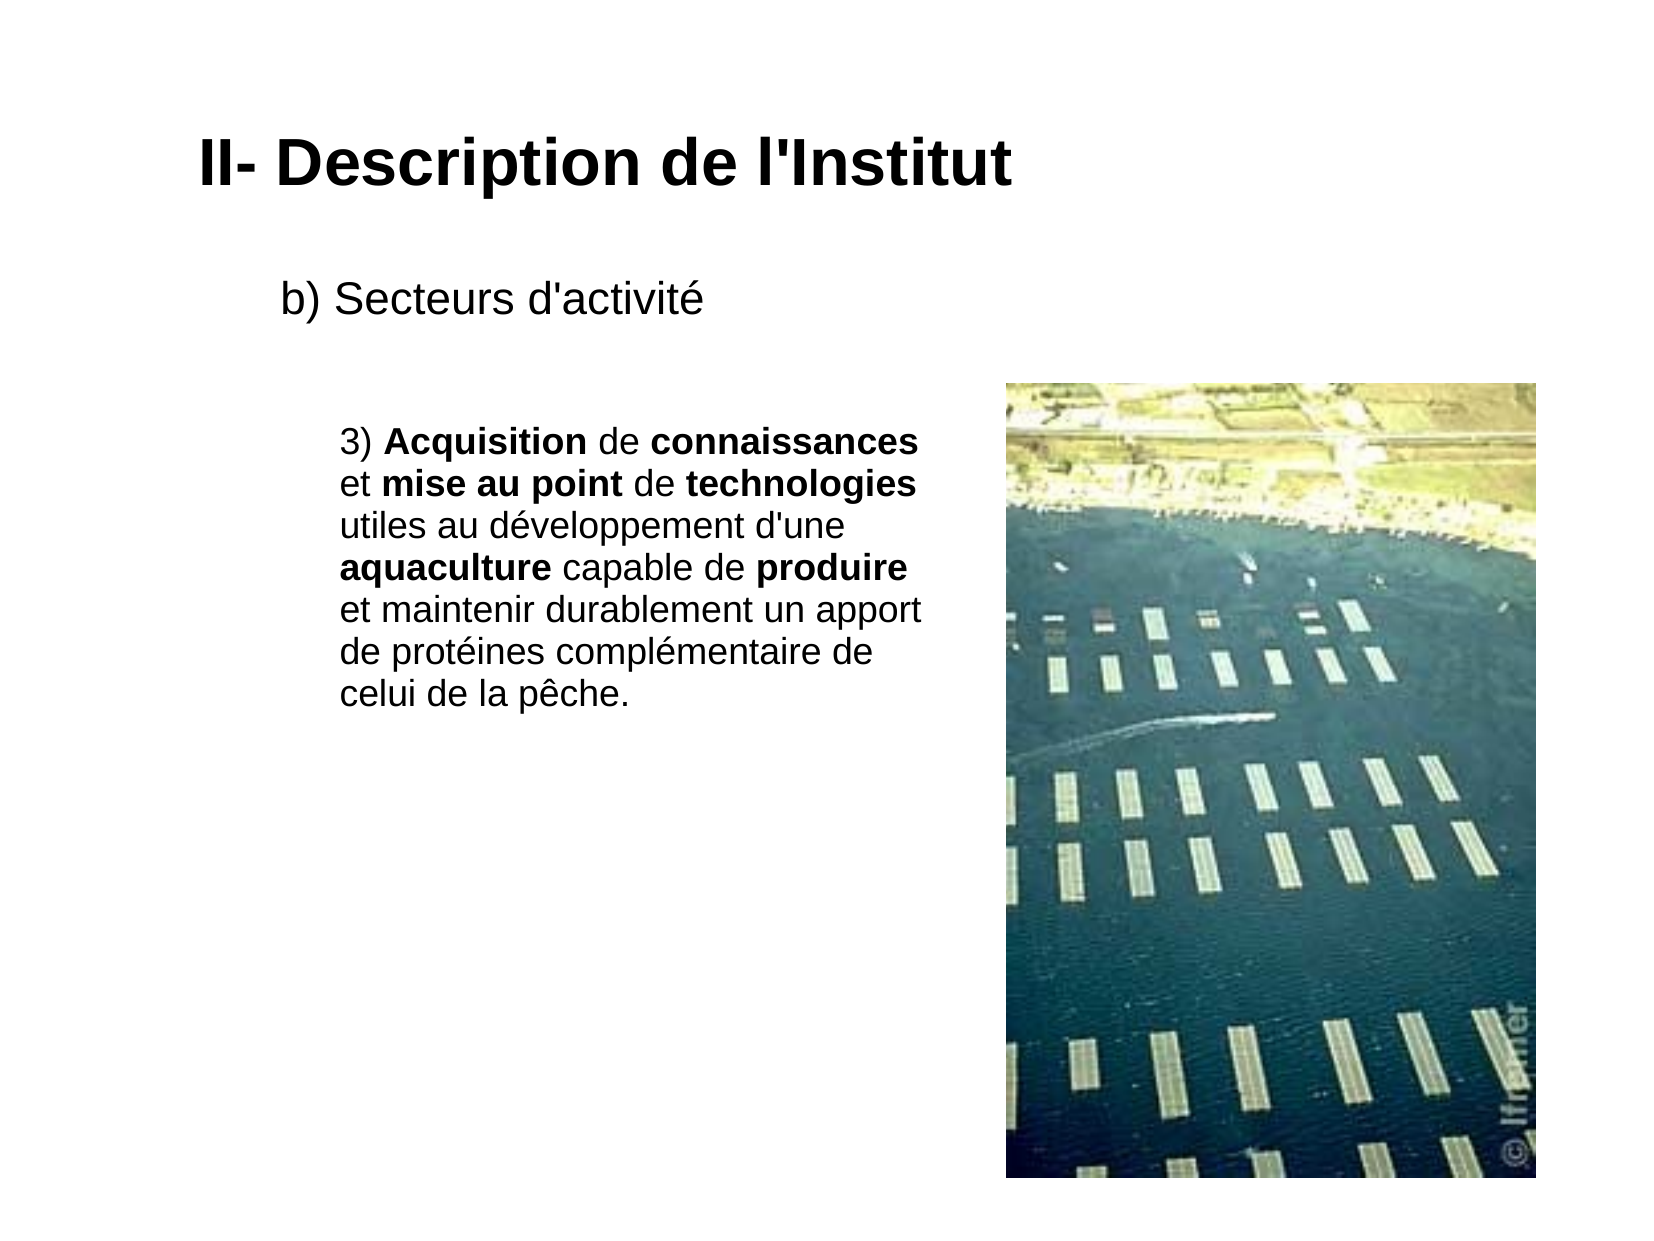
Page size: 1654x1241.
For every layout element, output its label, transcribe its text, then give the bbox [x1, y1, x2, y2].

picture [1006, 383, 1536, 1178]
text_box 3) Acquisition de connaissances et mise au point de technologies utiles au développement d'une aquaculture capable de produire et maintenir durablement un apport de protéines complémentaire de celui de la pêche. [324, 413, 945, 1034]
text_box b) Secteurs d'activité [265, 265, 827, 332]
text_box II- Description de l'Institut [183, 117, 1029, 207]
